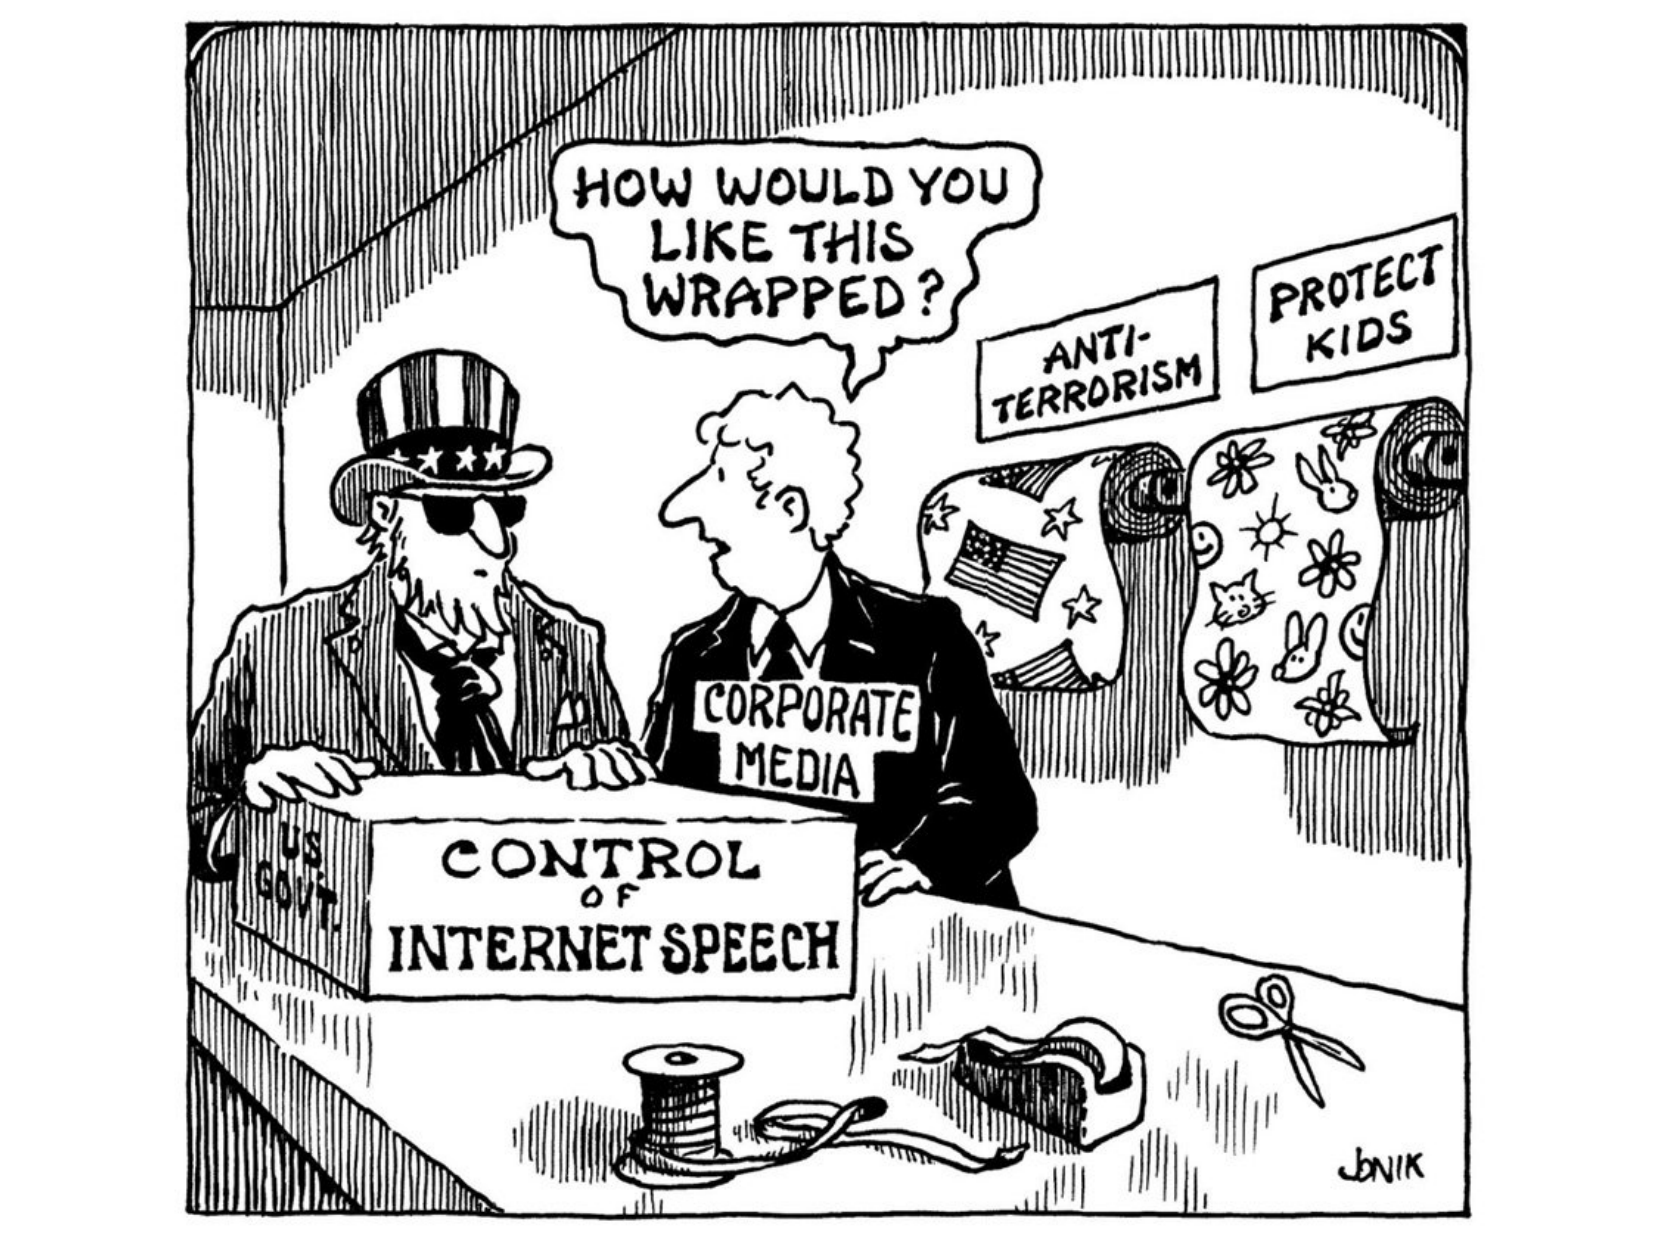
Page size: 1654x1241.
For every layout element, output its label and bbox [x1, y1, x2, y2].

picture [163, 0, 1490, 1240]
